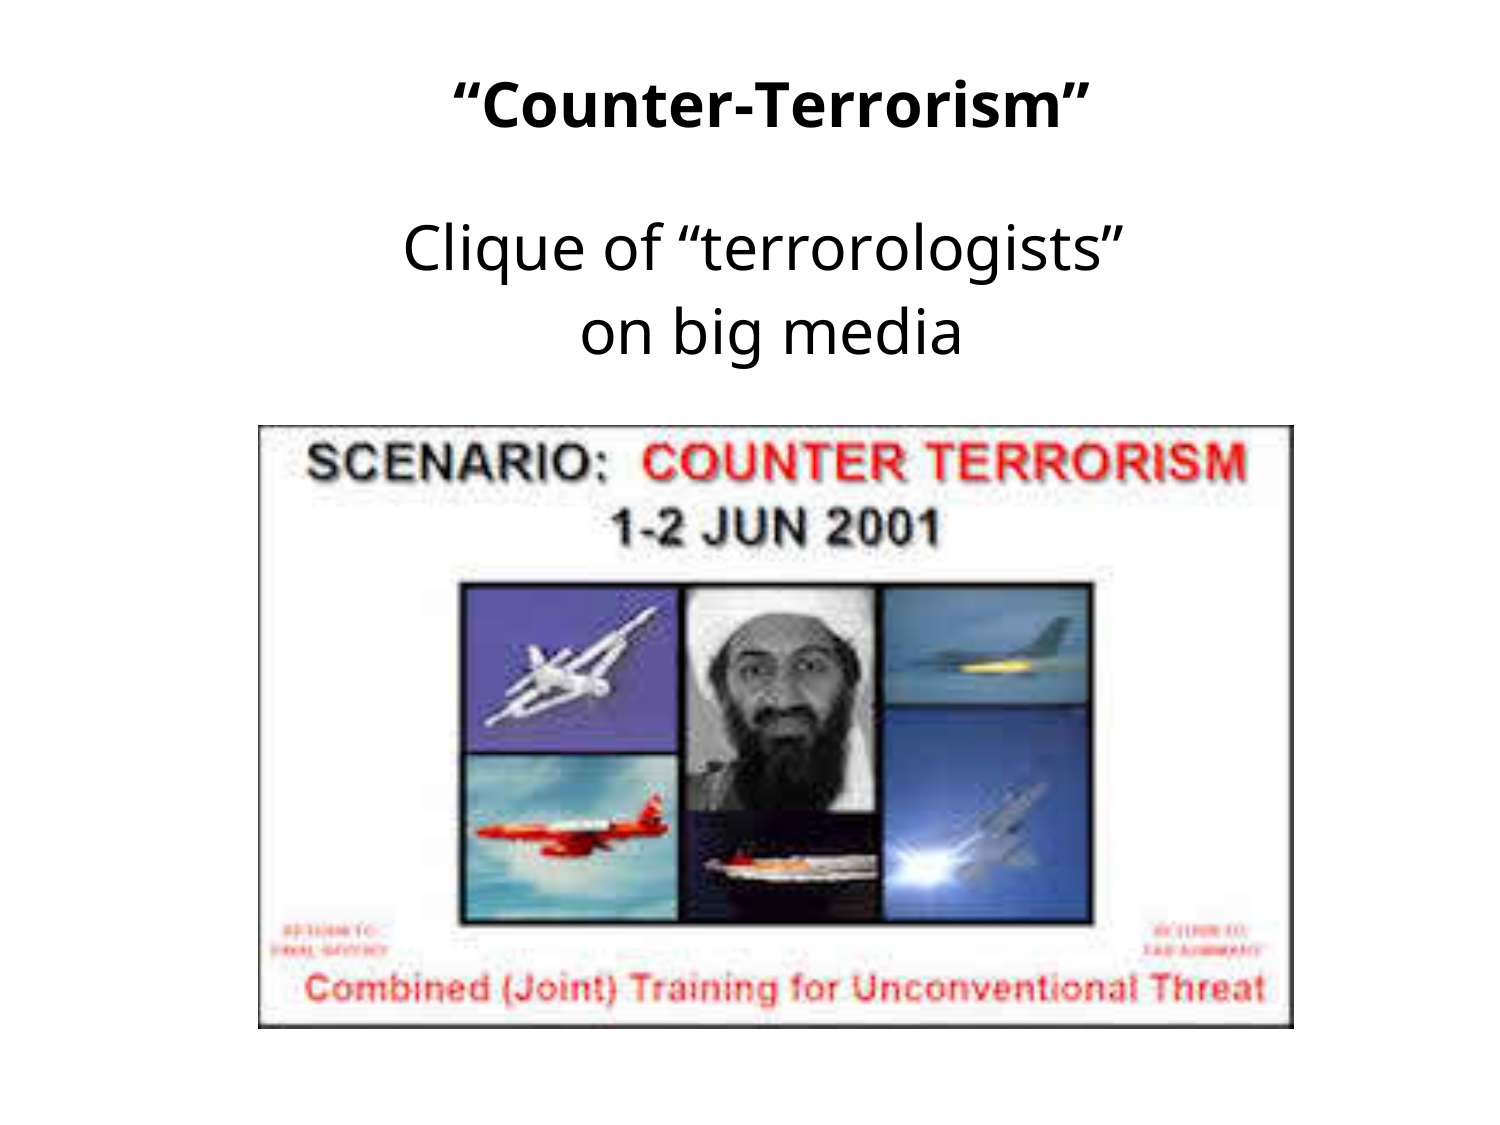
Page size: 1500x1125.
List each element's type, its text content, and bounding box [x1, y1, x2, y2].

text_box “Counter-Terrorism” [225, 64, 1321, 206]
picture [258, 425, 1294, 1030]
text_box Clique of “terrorologists” on big media [134, 206, 1410, 381]
